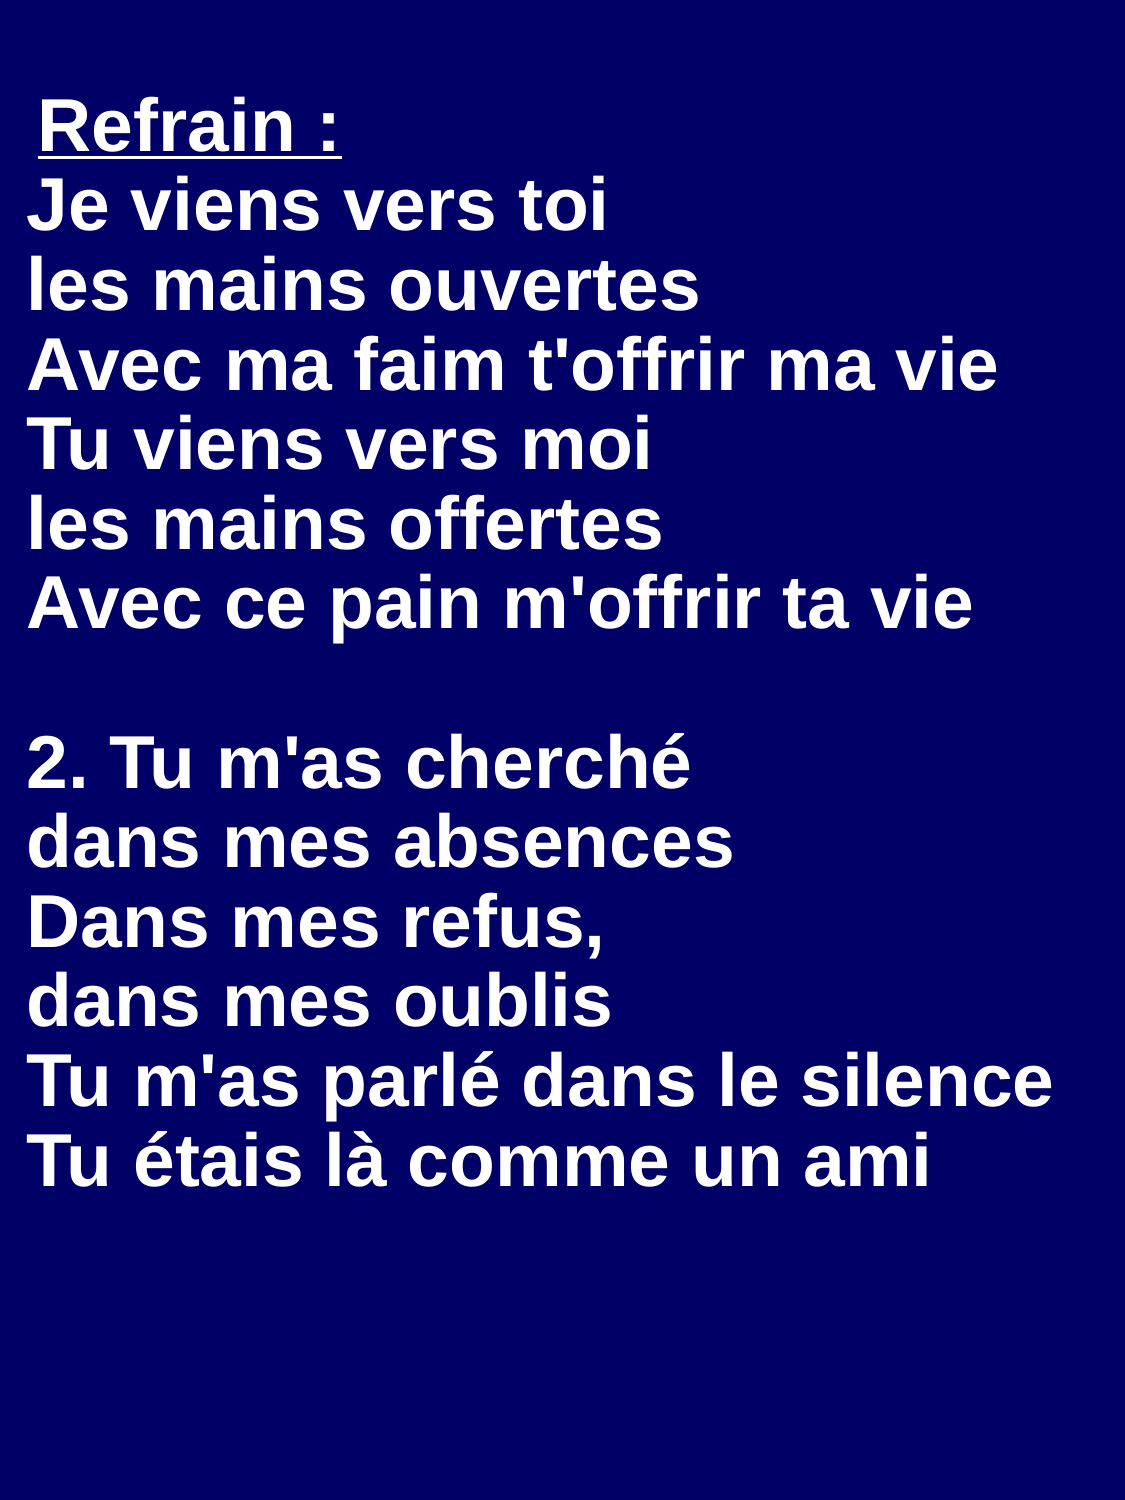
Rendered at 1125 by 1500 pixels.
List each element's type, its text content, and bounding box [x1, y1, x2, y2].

text_box Refrain : Je viens vers toi les mains ouvertes Avec ma faim t'offrir ma vie Tu viens vers moi les mains offertes Avec ce pain m'offrir ta vie 2. Tu m'as cherché dans mes absences Dans mes refus, dans mes oublis Tu m'as parlé dans le silence Tu étais là comme un ami [11, 35, 1110, 1441]
